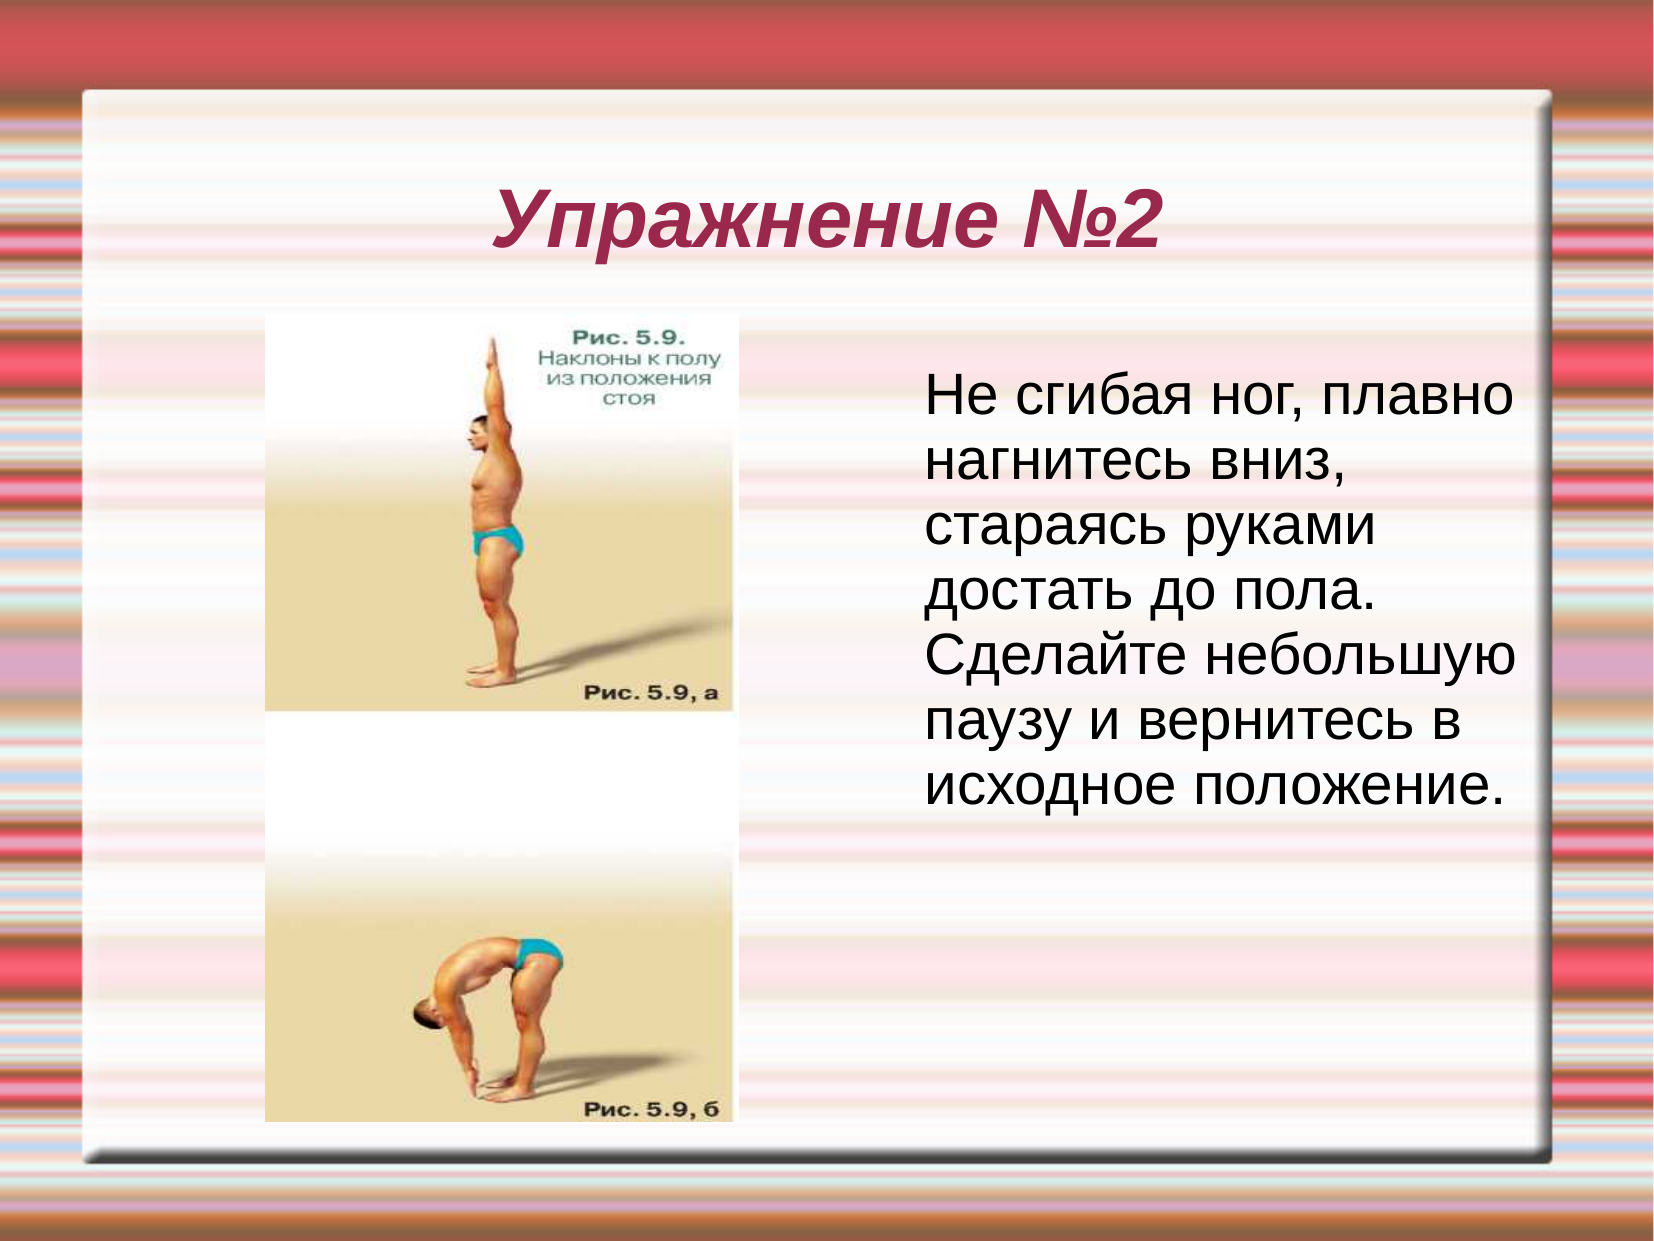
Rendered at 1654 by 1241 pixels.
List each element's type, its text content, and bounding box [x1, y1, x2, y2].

list [842, 350, 1517, 1118]
title Упражнение №2 [121, 122, 1534, 315]
text_box Не сгибая ног, плавно нагнитесь вниз, стараясь руками достать до пола. Сделайте небольшую паузу и вернитесь в исходное положение. [909, 354, 1565, 1063]
picture [0, 0, 1654, 1241]
